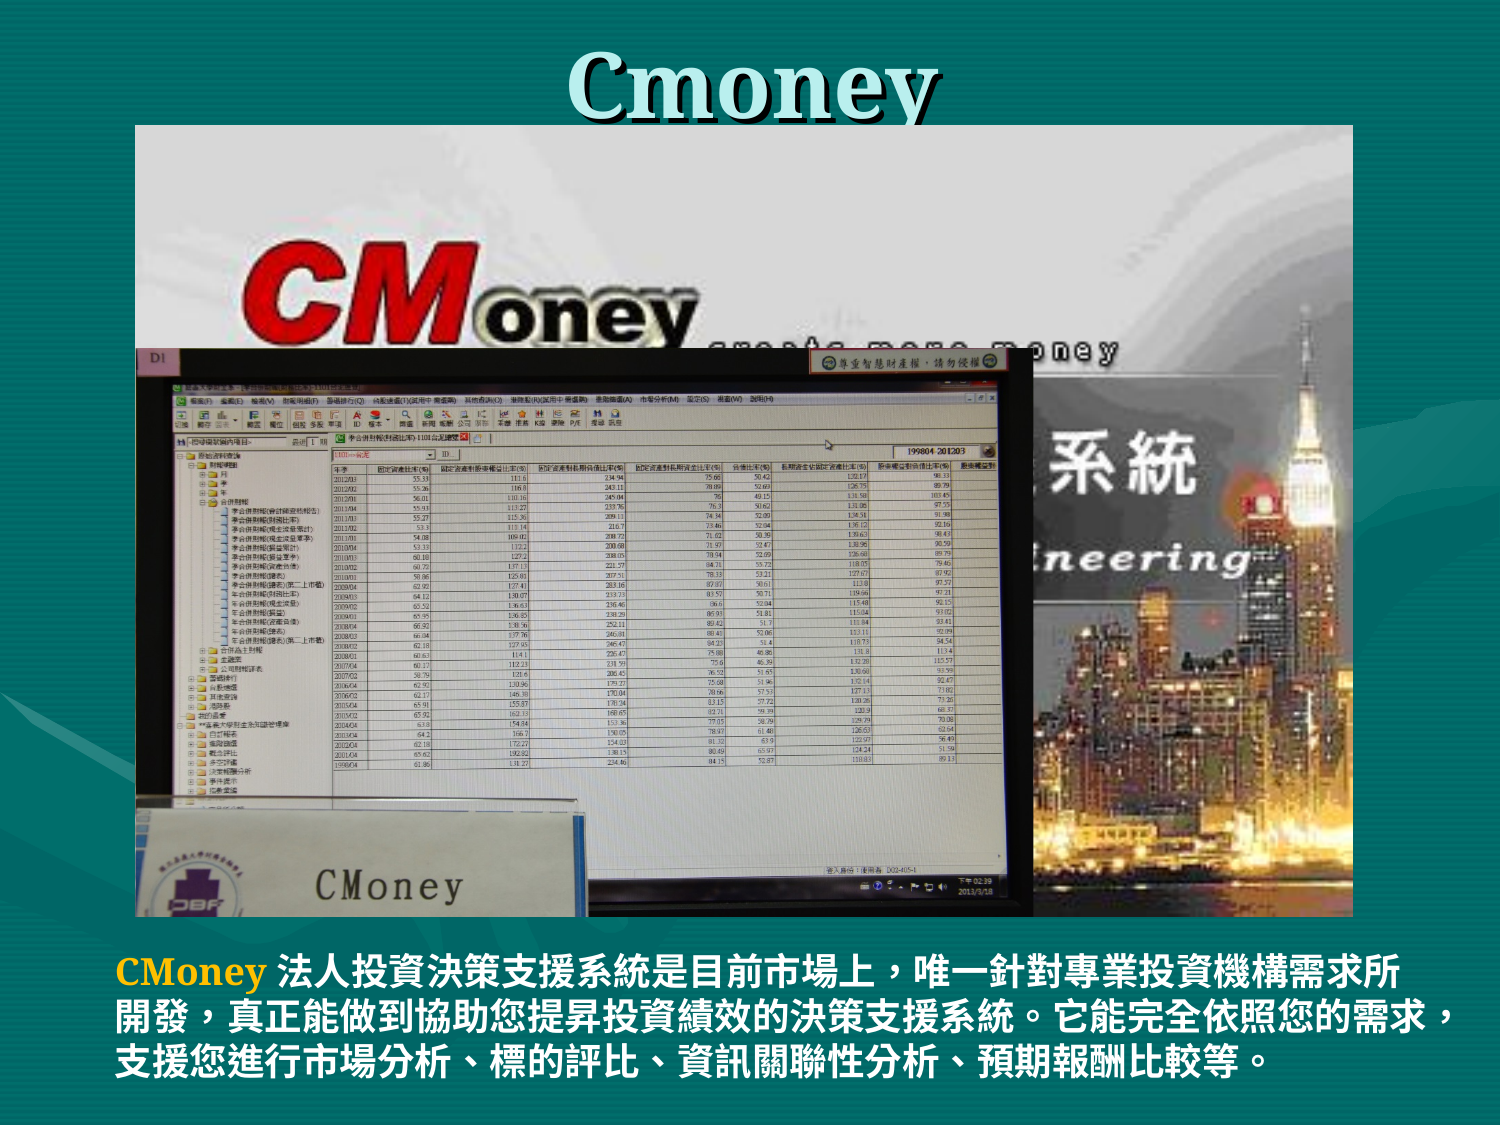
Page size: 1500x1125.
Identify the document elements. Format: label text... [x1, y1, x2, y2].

text_box CMoney法人投資決策支援系統是目前市場上，唯一針對專業投資機構需求所開發，真正能做到協助您提昇投資績效的決策支援系統。它能完全依照您的需求，支援您進行市場分析、標的評比、資訊關聯性分析、預期報酬比較等。 [100, 940, 1447, 1091]
title Cmoney [76, 18, 1427, 114]
picture [0, 0, 1500, 1125]
